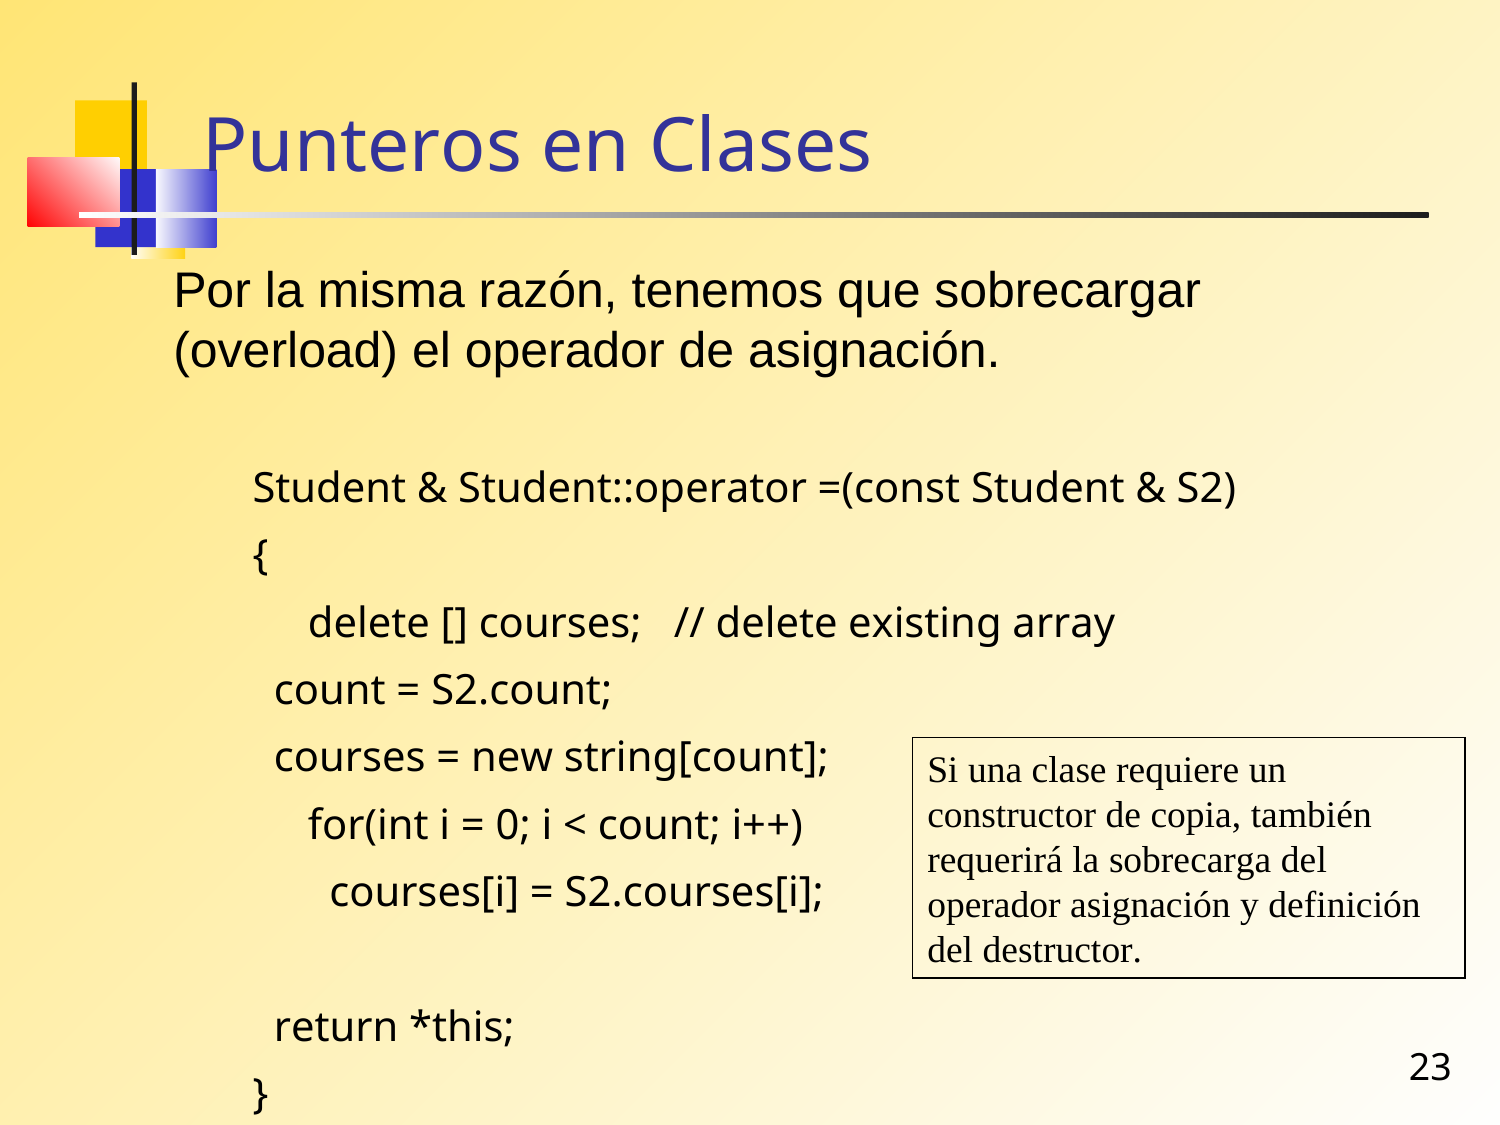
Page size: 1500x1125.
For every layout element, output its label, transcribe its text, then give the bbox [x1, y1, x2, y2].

title Punteros en Clases [187, 37, 1466, 201]
list Student & Student::operator =(const Student & S2)‏ { delete [] courses; // delete existing array count = S2.count; courses = new string[count]; for(int i = 0; i < count; i++)‏ courses[i] = S2.courses[i]; return *this; } [237, 450, 1463, 1059]
text_box Si una clase requiere un constructor de copia, también requerirá la sobrecarga del operador asignación y definición del destructor. [912, 737, 1466, 978]
text_box Por la misma razón, tenemos que sobrecargar (overload) el operador de asignación. [150, 249, 1426, 386]
